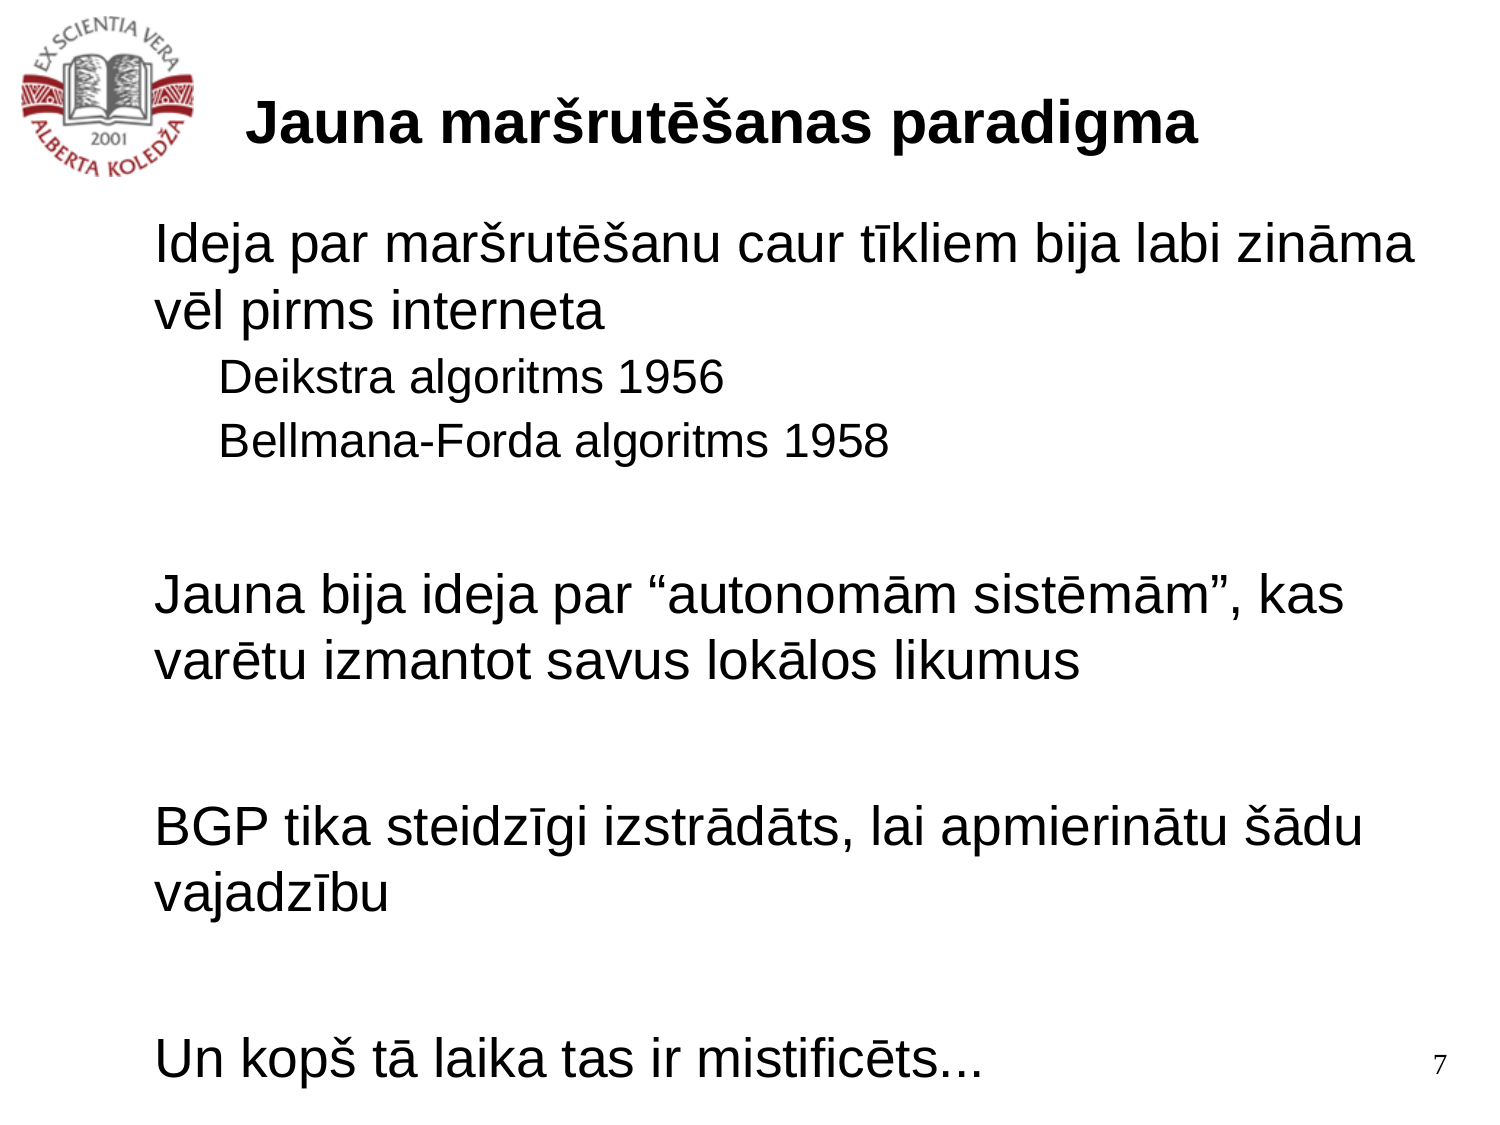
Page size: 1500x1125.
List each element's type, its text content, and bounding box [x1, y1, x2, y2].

list Ideja par maršrutēšanu caur tīkliem bija labi zināma vēl pirms interneta Deikstra algoritms 1956 Bellmana-Forda algoritms 1958 Jauna bija ideja par “autonomām sistēmām”, kas varētu izmantot savus lokālos likumus BGP tika steidzīgi izstrādāts, lai apmierinātu šādu vajadzību Un kopš tā laika tas ir mistificēts... [74, 200, 1463, 1101]
picture [21, 16, 194, 177]
text_box <skaitlis> [1312, 1037, 1463, 1101]
title Jauna maršrutēšanas paradigma [50, 62, 1374, 175]
